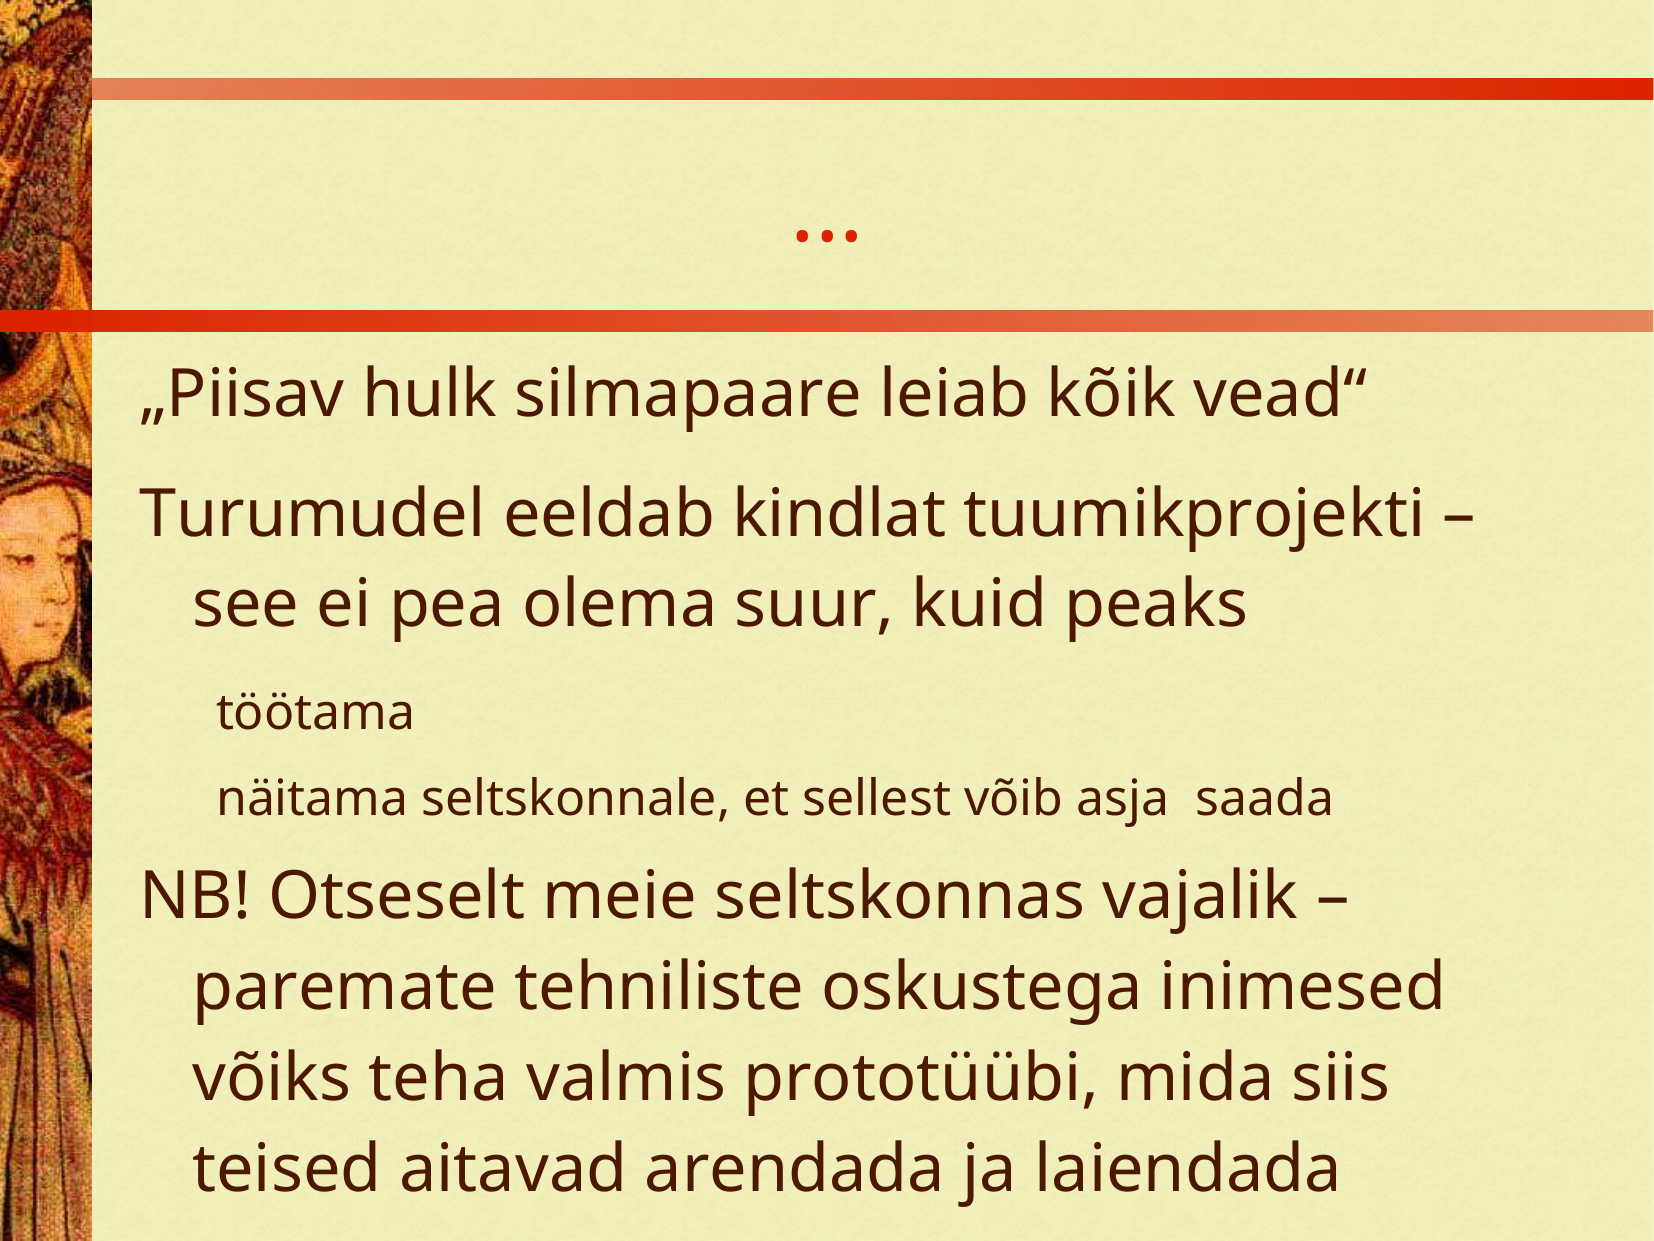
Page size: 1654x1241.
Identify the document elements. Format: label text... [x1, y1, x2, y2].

list „Piisav hulk silmapaare leiab kõik vead“ Turumudel eeldab kindlat tuumikprojekti – see ei pea olema suur, kuid peaks töötama näitama seltskonnale, et sellest võib asja saada NB! Otseselt meie seltskonnas vajalik – paremate tehniliste oskustega inimesed võiks teha valmis prototüübi, mida siis teised aitavad arendada ja laiendada [121, 344, 1534, 1112]
picture [0, 332, 1654, 1241]
picture [0, 0, 1654, 310]
title ... [121, 110, 1534, 303]
